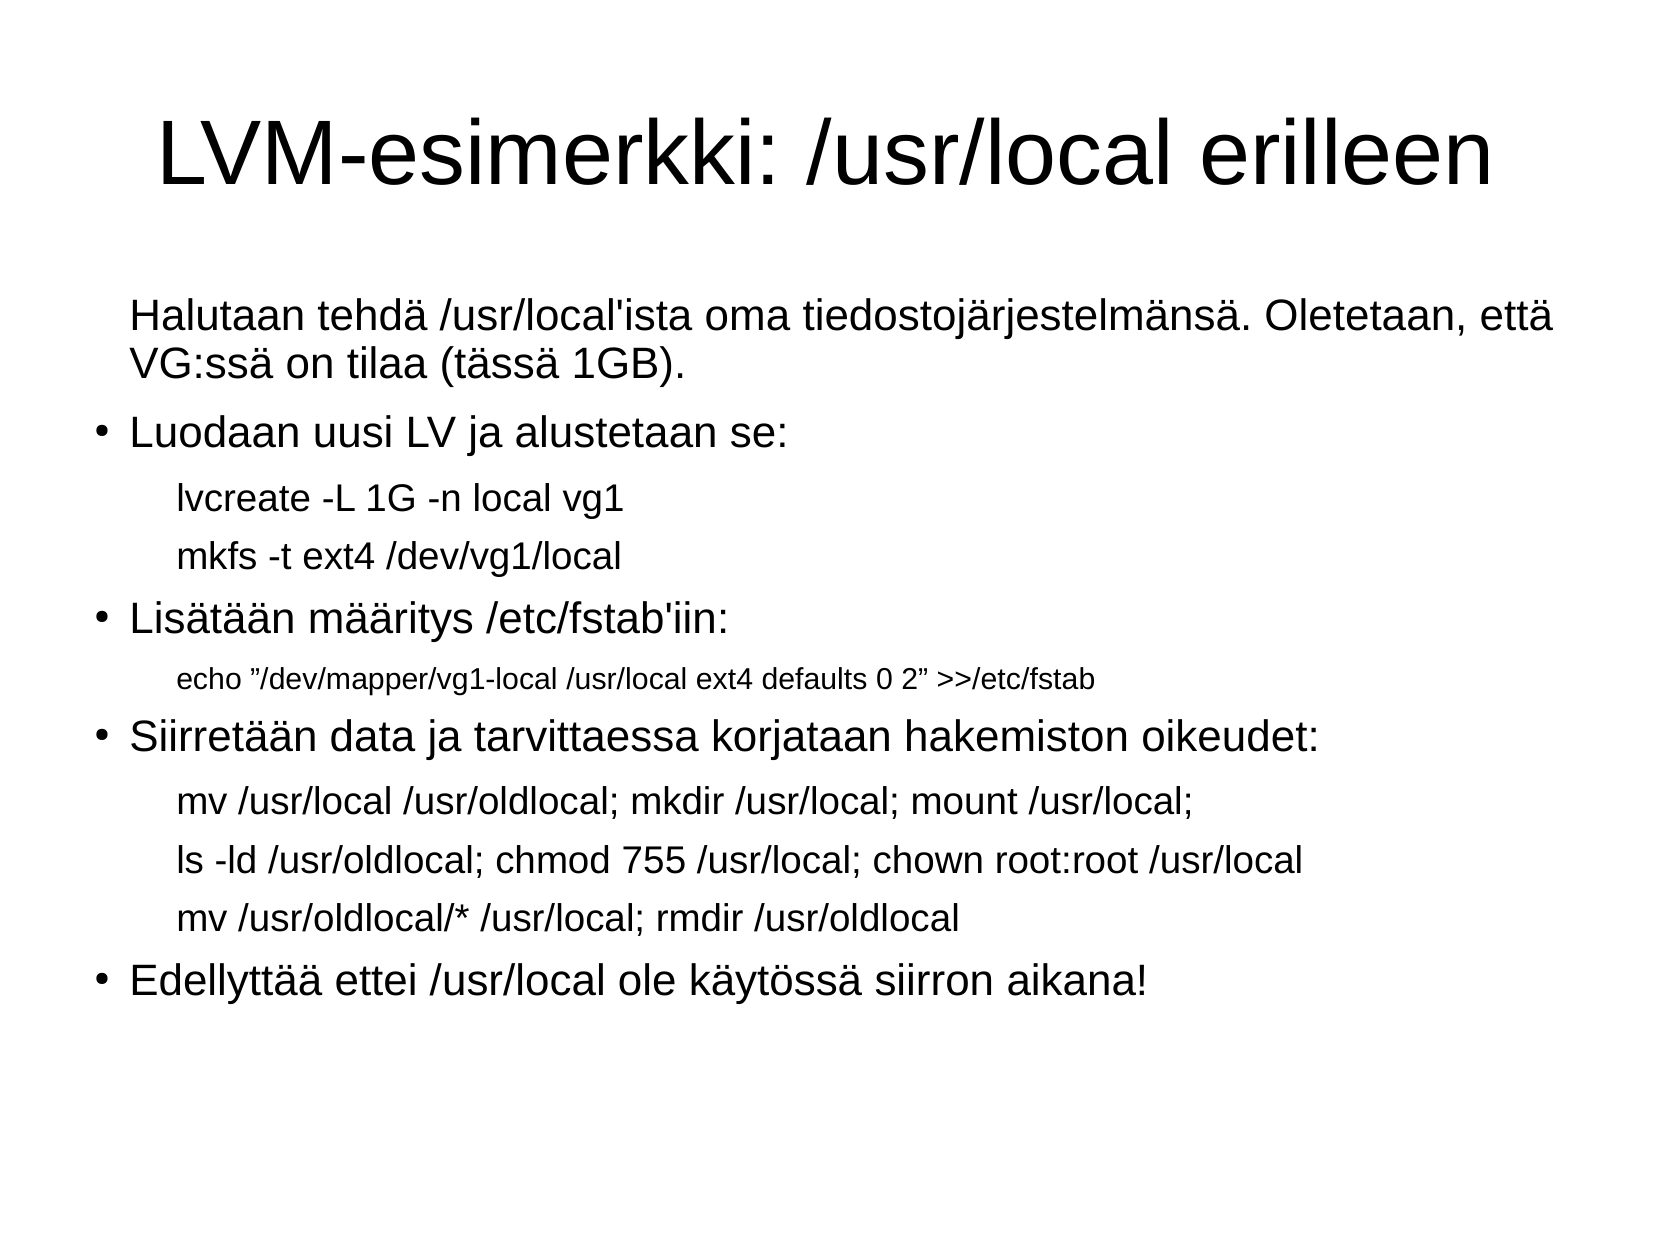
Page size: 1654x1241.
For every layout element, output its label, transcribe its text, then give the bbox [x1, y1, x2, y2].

list Halutaan tehdä /usr/local'ista oma tiedostojärjestelmänsä. Oletetaan, että VG:ssä on tilaa (tässä 1GB). Luodaan uusi LV ja alustetaan se: lvcreate -L 1G -n local vg1 mkfs -t ext4 /dev/vg1/local Lisätään määritys /etc/fstab'iin: echo ”/dev/mapper/vg1-local /usr/local ext4 defaults 0 2” >>/etc/fstab Siirretään data ja tarvittaessa korjataan hakemiston oikeudet: mv /usr/local /usr/oldlocal; mkdir /usr/local; mount /usr/local; ls -ld /usr/oldlocal; chmod 755 /usr/local; chown root:root /usr/local mv /usr/oldlocal/* /usr/local; rmdir /usr/oldlocal Edellyttää ettei /usr/local ole käytössä siirron aikana! [82, 290, 1571, 1010]
title LVM-esimerkki: /usr/local erilleen [82, 49, 1571, 257]
